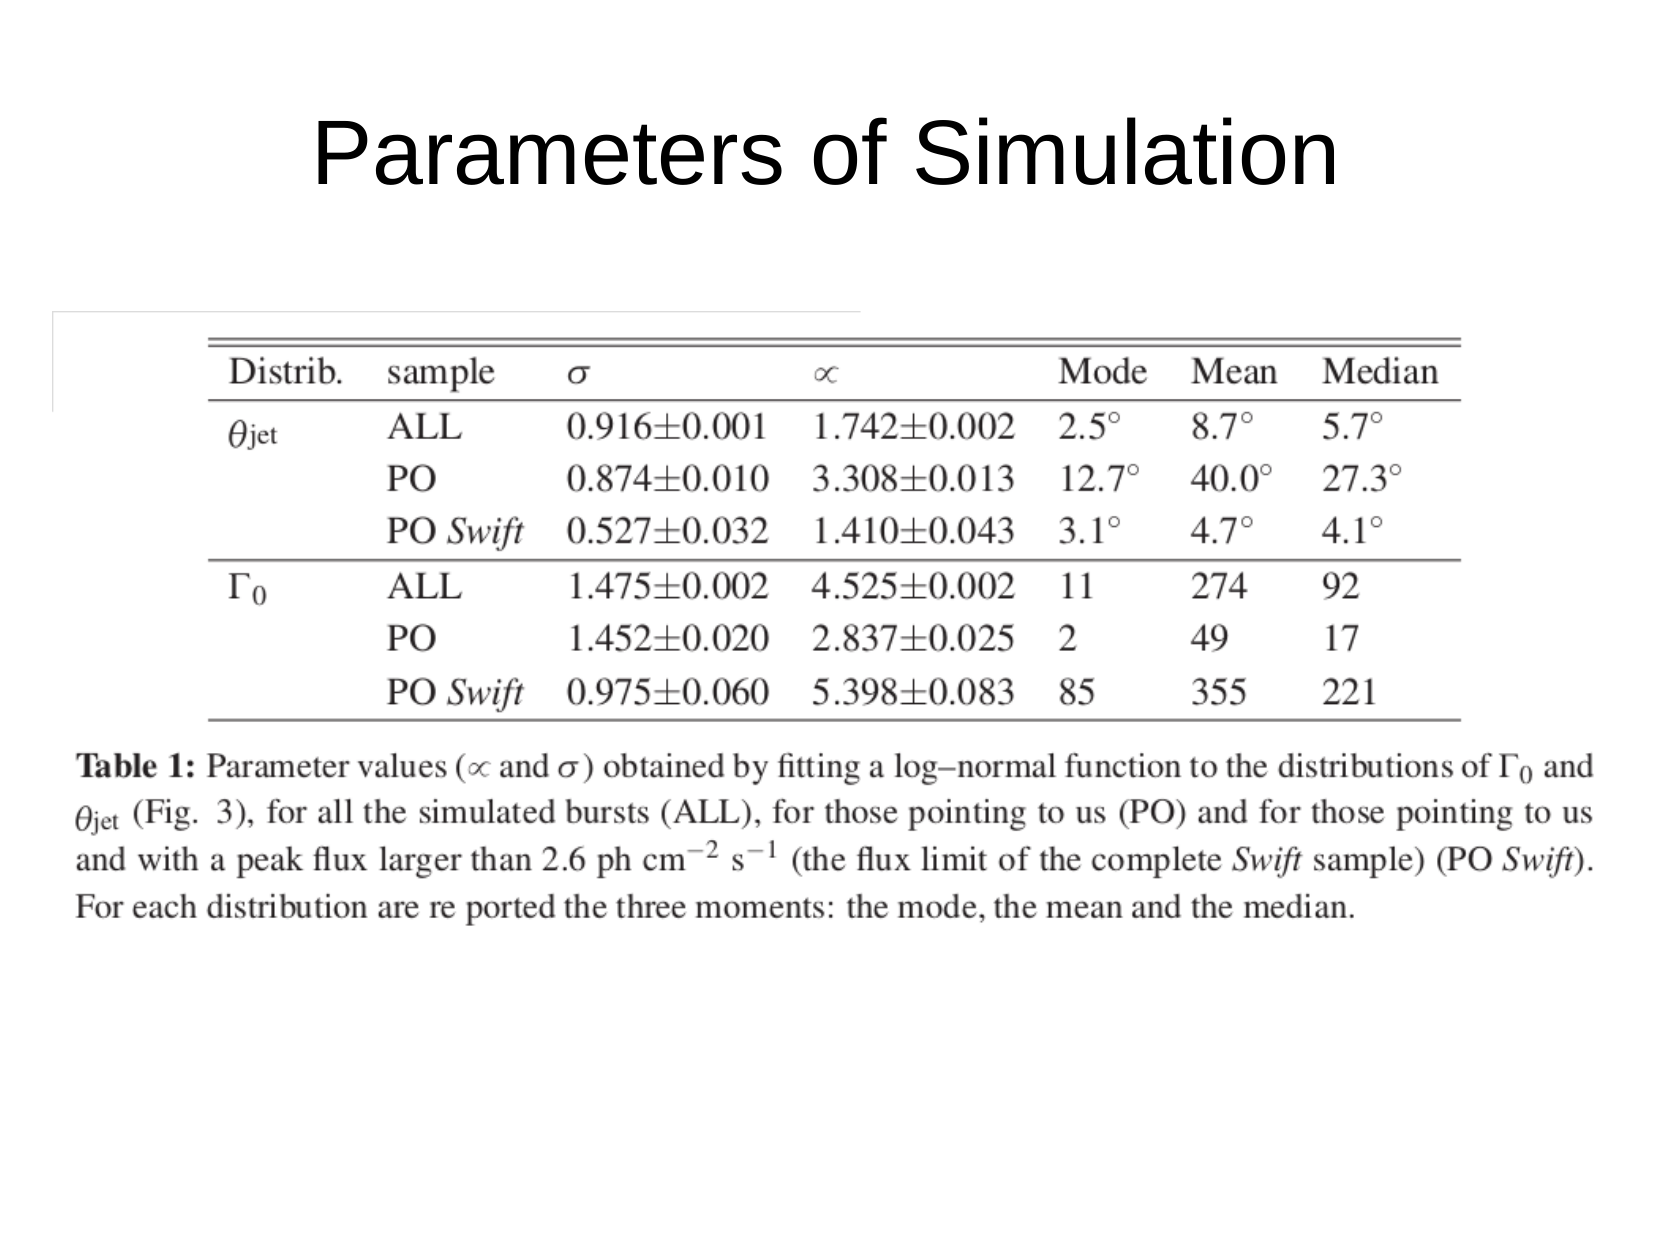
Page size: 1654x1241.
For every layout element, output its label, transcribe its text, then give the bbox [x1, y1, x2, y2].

picture [52, 311, 1613, 937]
title Parameters of Simulation [82, 49, 1571, 257]
